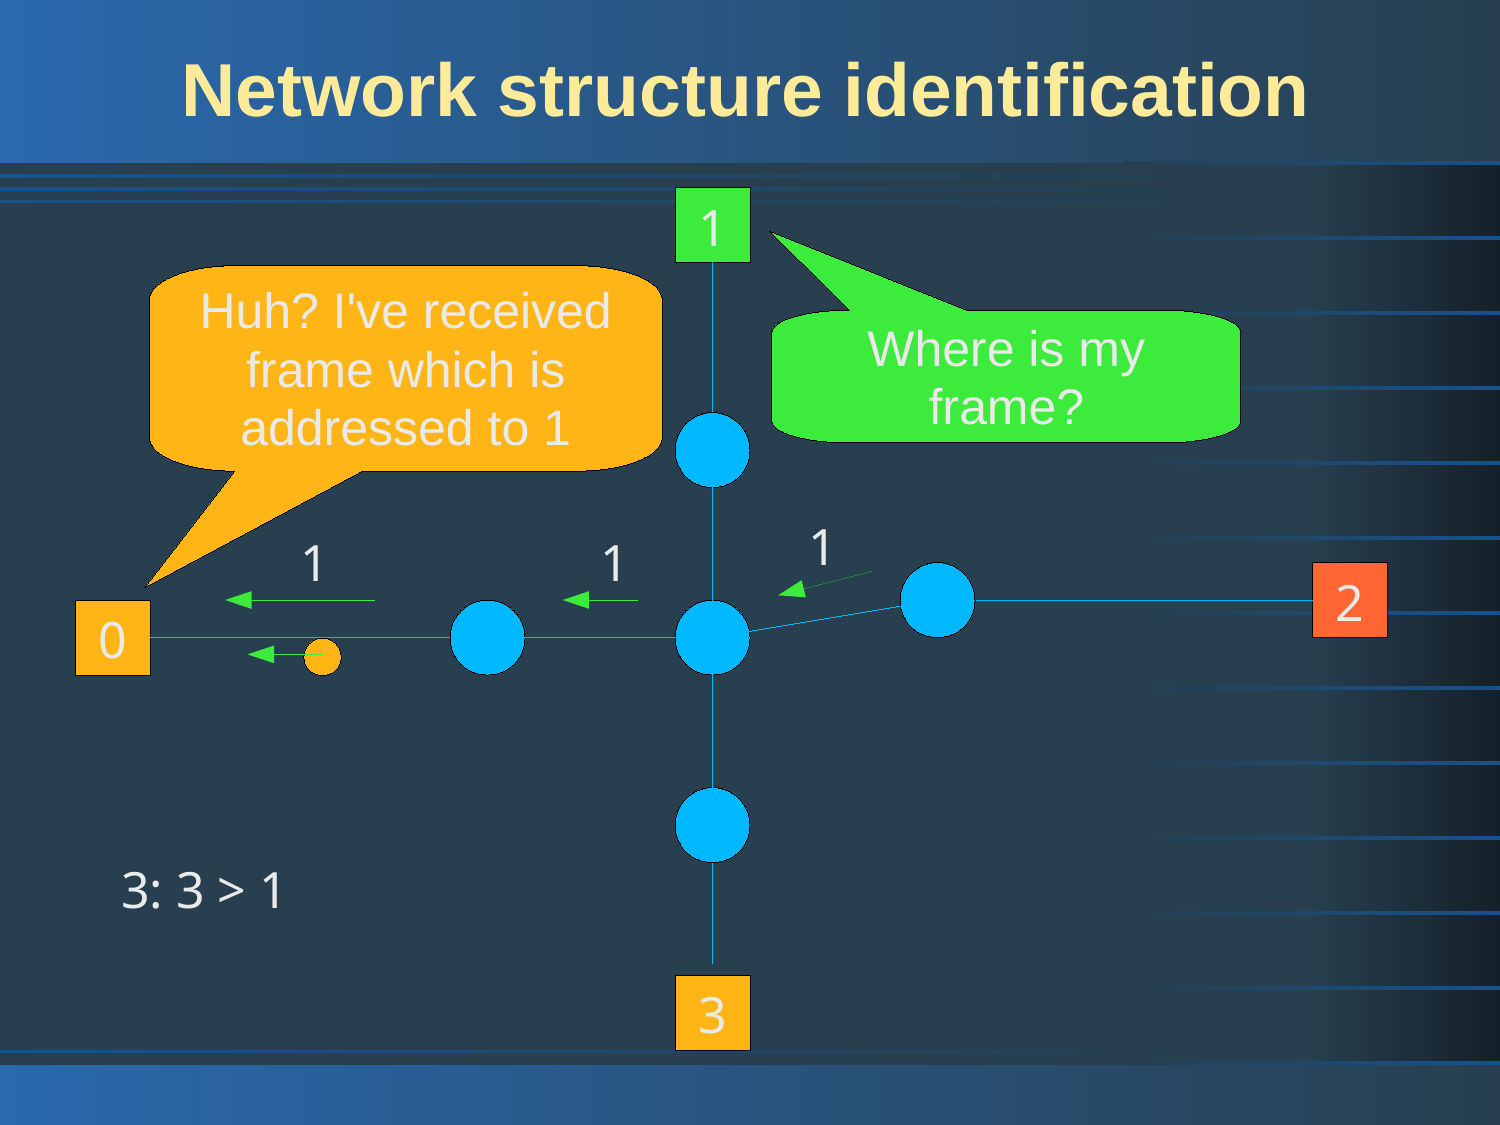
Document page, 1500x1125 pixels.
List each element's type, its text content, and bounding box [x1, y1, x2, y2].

text_box Huh? I've received frame which is addressed to 1 [144, 265, 663, 588]
text_box 1 [808, 508, 847, 580]
text_box 3: 3 > 1 [121, 851, 317, 922]
text_box 0 [75, 600, 151, 676]
text_box [450, 600, 526, 676]
text_box 2 [1312, 562, 1388, 638]
text_box [303, 638, 342, 676]
text_box [675, 600, 751, 676]
title Network structure identification [83, 24, 1409, 151]
text_box [900, 562, 976, 638]
text_box [675, 412, 751, 488]
text_box [675, 787, 751, 863]
text_box 1 [300, 525, 333, 596]
text_box 1 [675, 187, 751, 263]
text_box Where is my frame? [769, 231, 1241, 443]
text_box 1 [600, 525, 633, 596]
text_box 3 [675, 975, 751, 1051]
